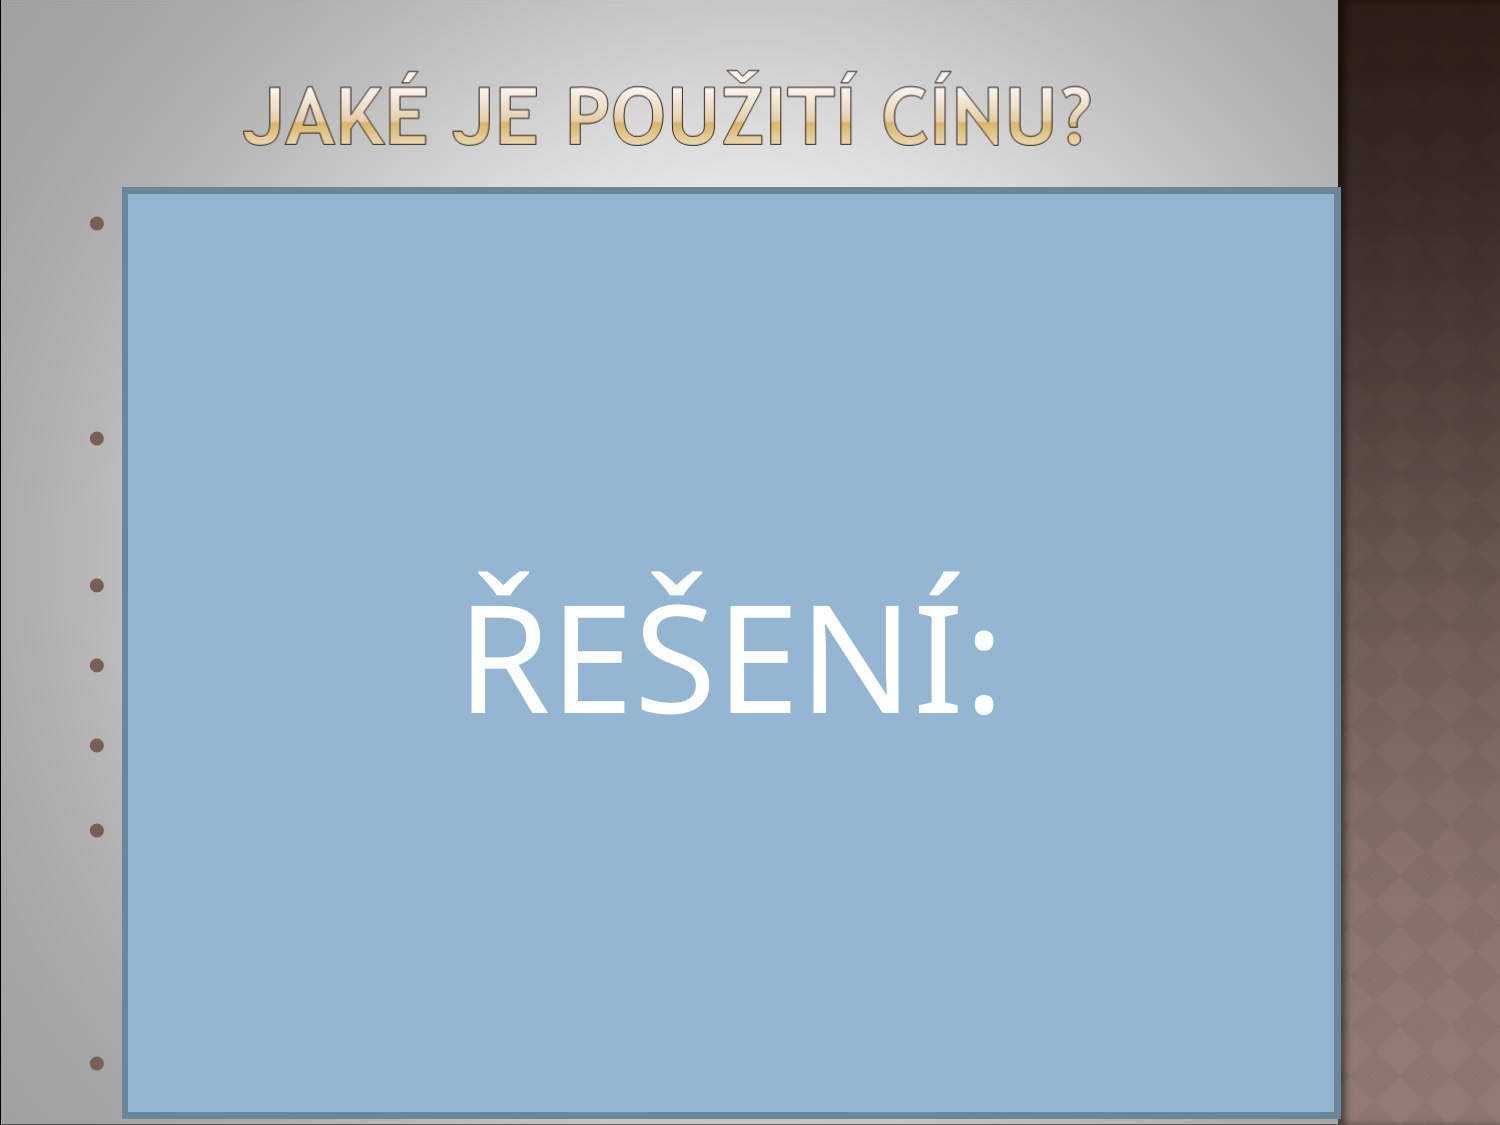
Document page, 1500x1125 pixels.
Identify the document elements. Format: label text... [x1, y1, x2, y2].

picture [0, 0, 1500, 1125]
list Odolný vůči vnějším vlivům → povrchová úprava kovů = cínování (elektrolýzou nebo ponorem) Výroba tabulového skla (na roztaveném Sn) Bílý plech − konzervy Staniol (obaly čokolád) Dráty SnO2 − bělí glazury, smalty, mléčné sklo (pozor na vdechnutí SnO2 − nemoc stanóza = změny na plicích) SnS2 − ke „zlacení“ předmětů Pamětní medaile [75, 187, 1263, 1125]
text_box ŘEŠENÍ: [124, 190, 1338, 1116]
text_box [73, 45, 1265, 165]
